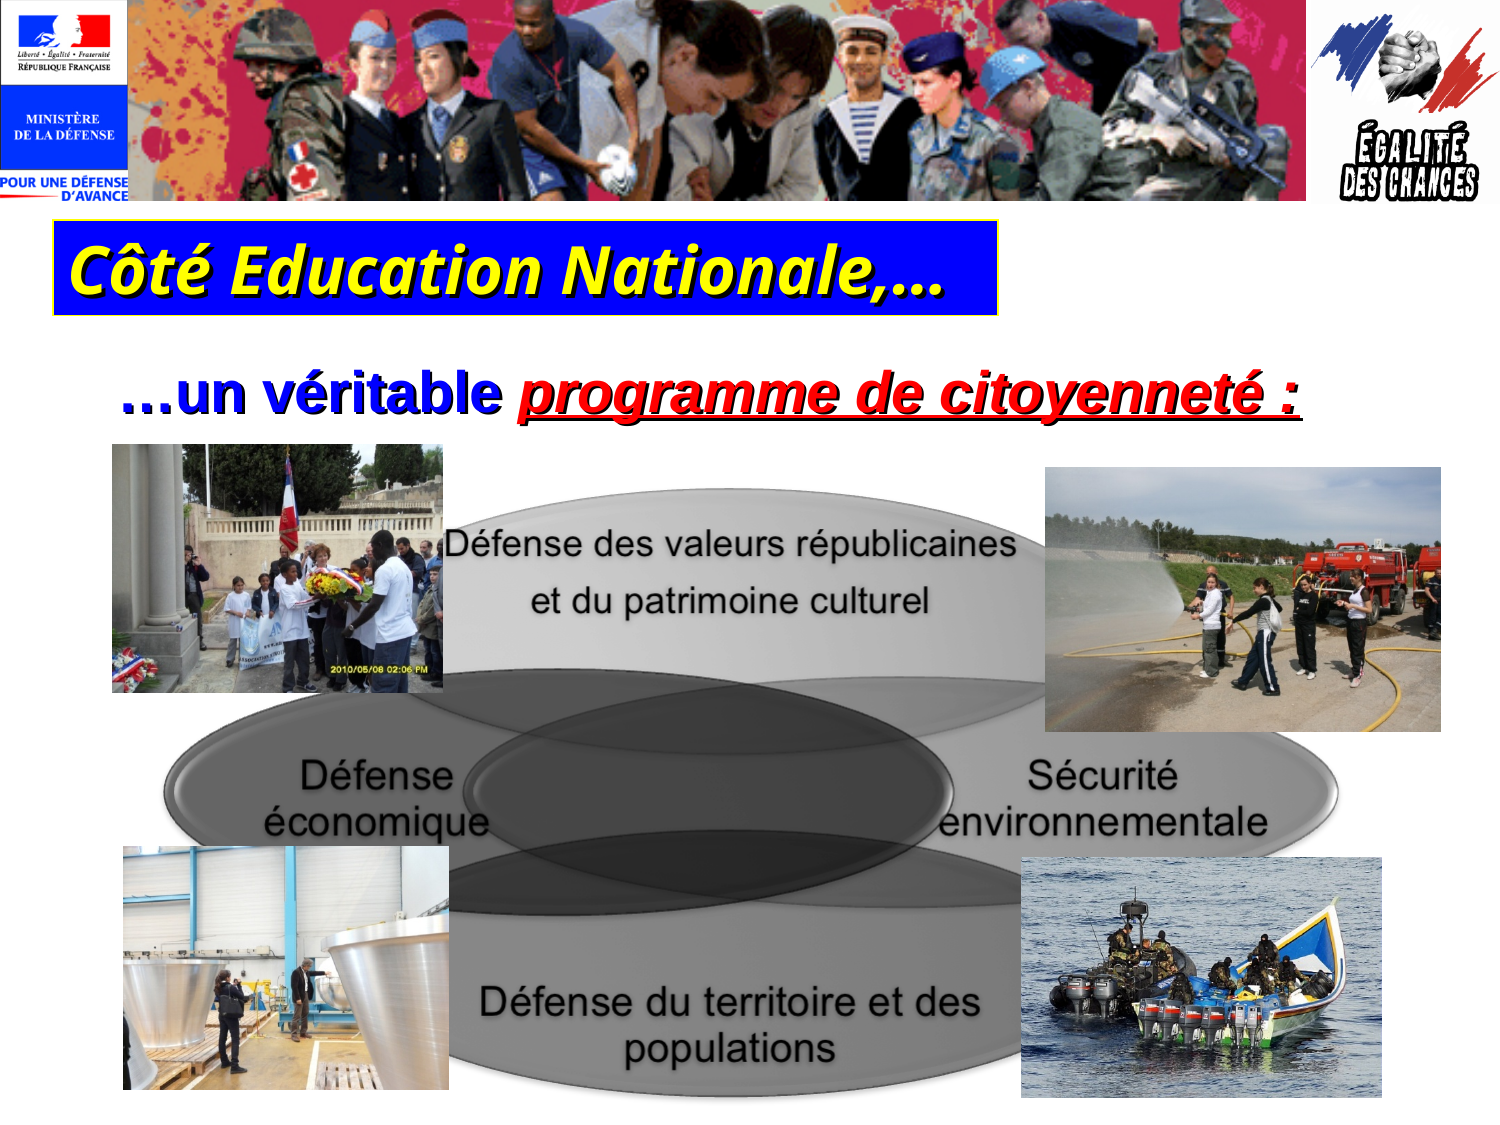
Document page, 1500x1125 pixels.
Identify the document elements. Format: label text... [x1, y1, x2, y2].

picture [1045, 467, 1441, 732]
text_box [0, 420, 1500, 1125]
picture [112, 444, 443, 693]
picture [1311, 0, 1500, 204]
text_box …un véritable programme de citoyenneté : [102, 346, 1332, 420]
picture [1021, 857, 1382, 1098]
picture [0, 0, 1306, 201]
picture [123, 846, 449, 1090]
text_box Côté Education Nationale,… [53, 219, 999, 316]
